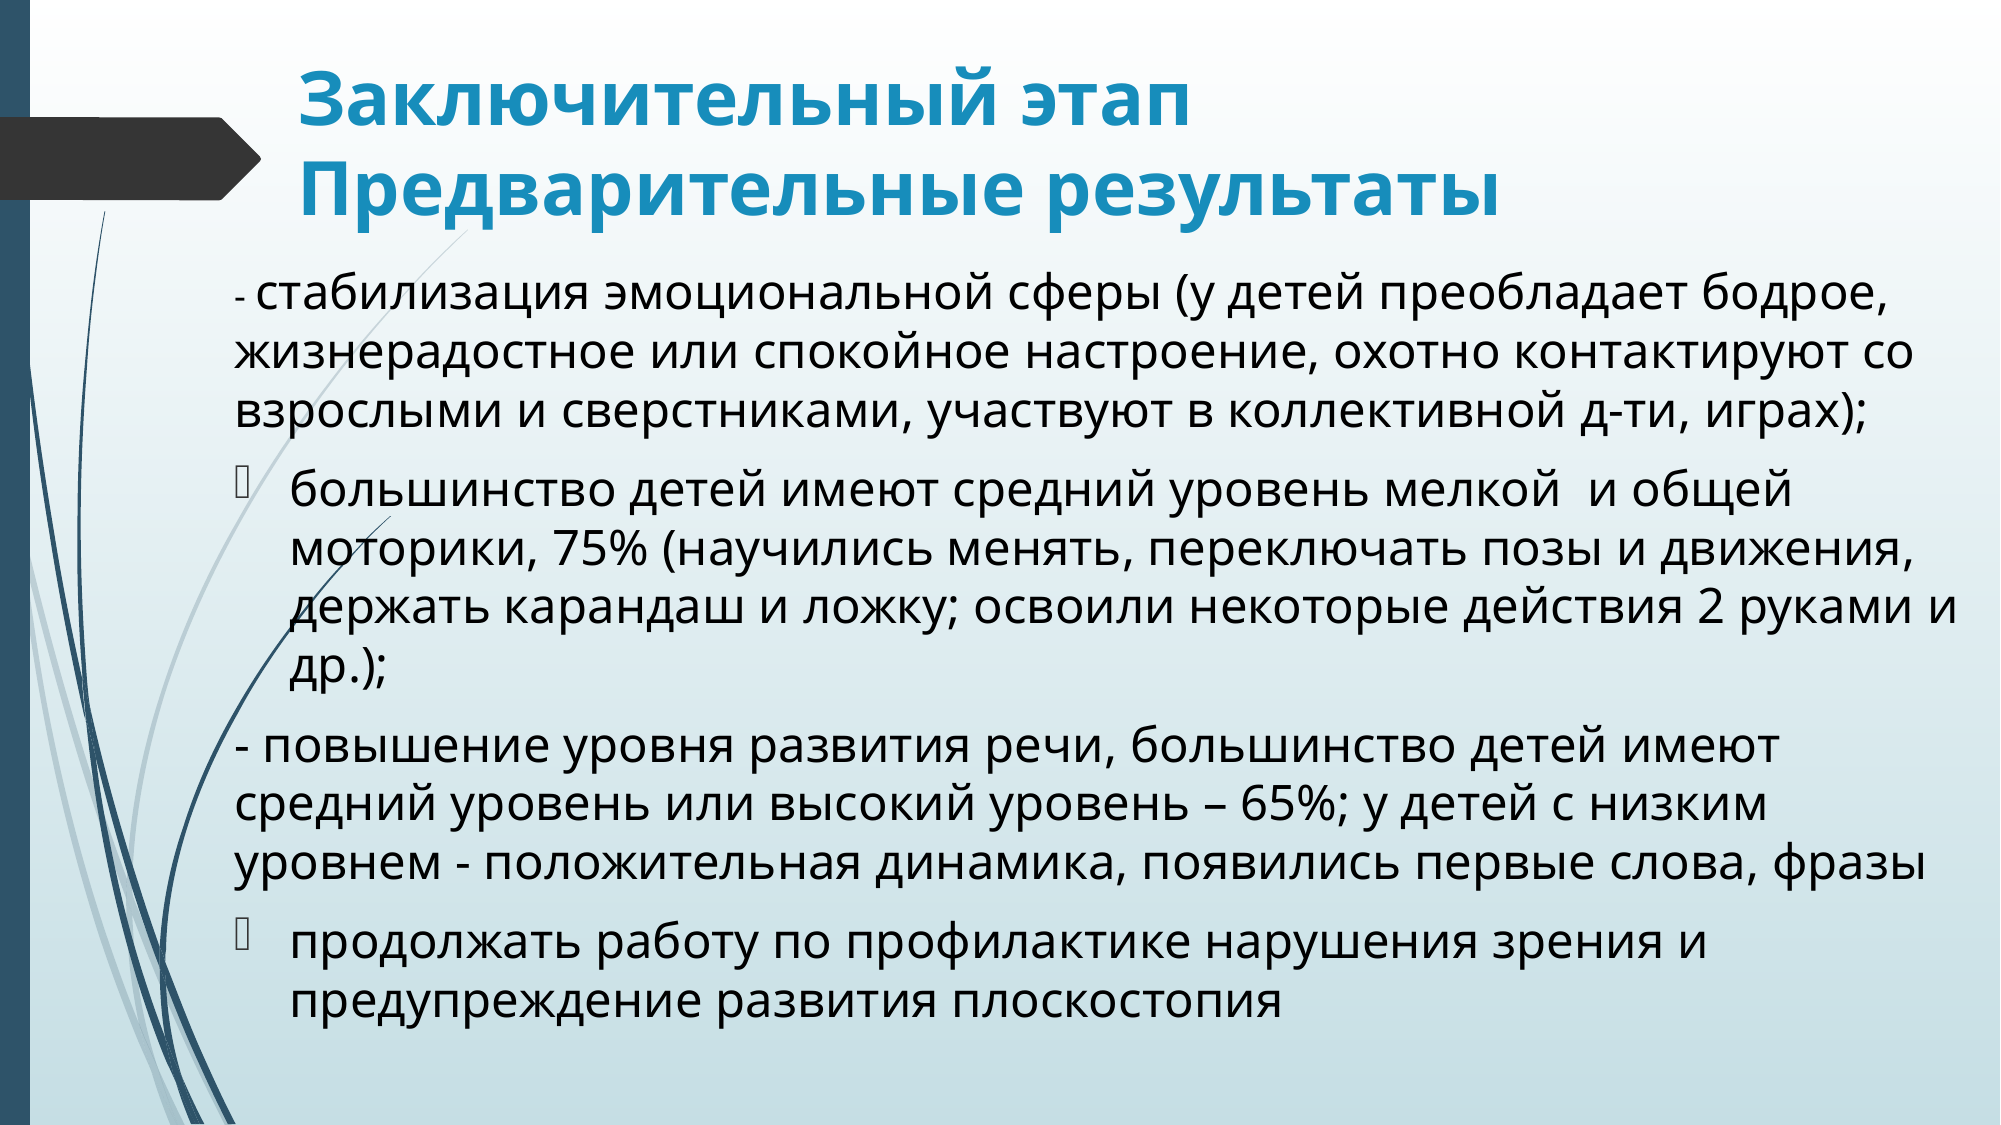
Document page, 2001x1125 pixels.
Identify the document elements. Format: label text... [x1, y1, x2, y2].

list - стабилизация эмоциональной сферы (у детей преобладает бодрое, жизнерадостное или спокойное настроение, охотно контактируют со взрослыми и сверстниками, участвуют в коллективной д-ти, играх); большинство детей имеют средний уровень мелкой и общей моторики, 75% (научились менять, переключать позы и движения, держать карандаш и ложку; освоили некоторые действия 2 руками и др.); - повышение уровня развития речи, большинство детей имеют средний уровень или высокий уровень – 65%; у детей с низким уровнем - положительная динамика, появились первые слова, фразы продолжать работу по профилактике нарушения зрения и предупреждение развития плоскостопия [219, 252, 1977, 1092]
title Заключительный этап Предварительные результаты [282, 42, 1744, 252]
